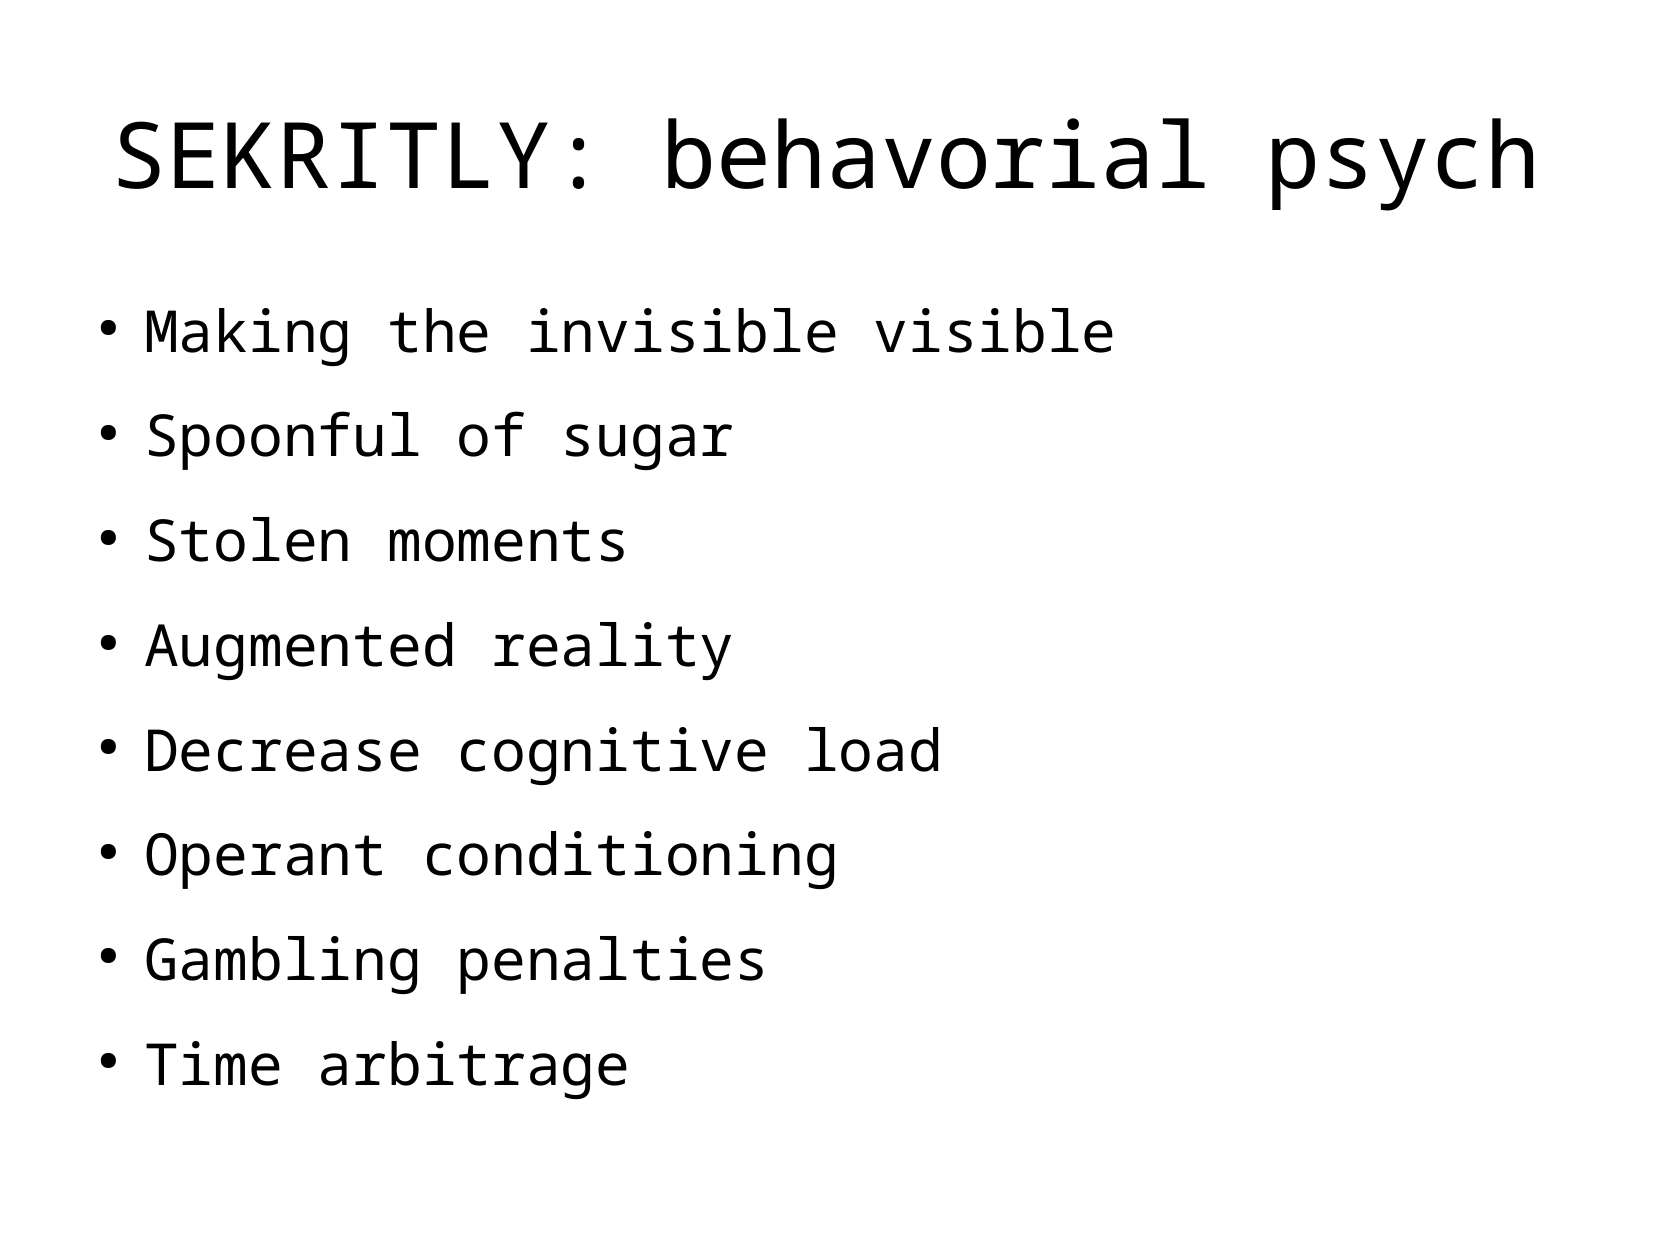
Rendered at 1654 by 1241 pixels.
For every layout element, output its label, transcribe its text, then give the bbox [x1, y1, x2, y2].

list Making the invisible visible Spoonful of sugar Stolen moments Augmented reality Decrease cognitive load Operant conditioning Gambling penalties Time arbitrage [82, 290, 1571, 1109]
title SEKRITLY: behavorial psych [82, 49, 1571, 257]
